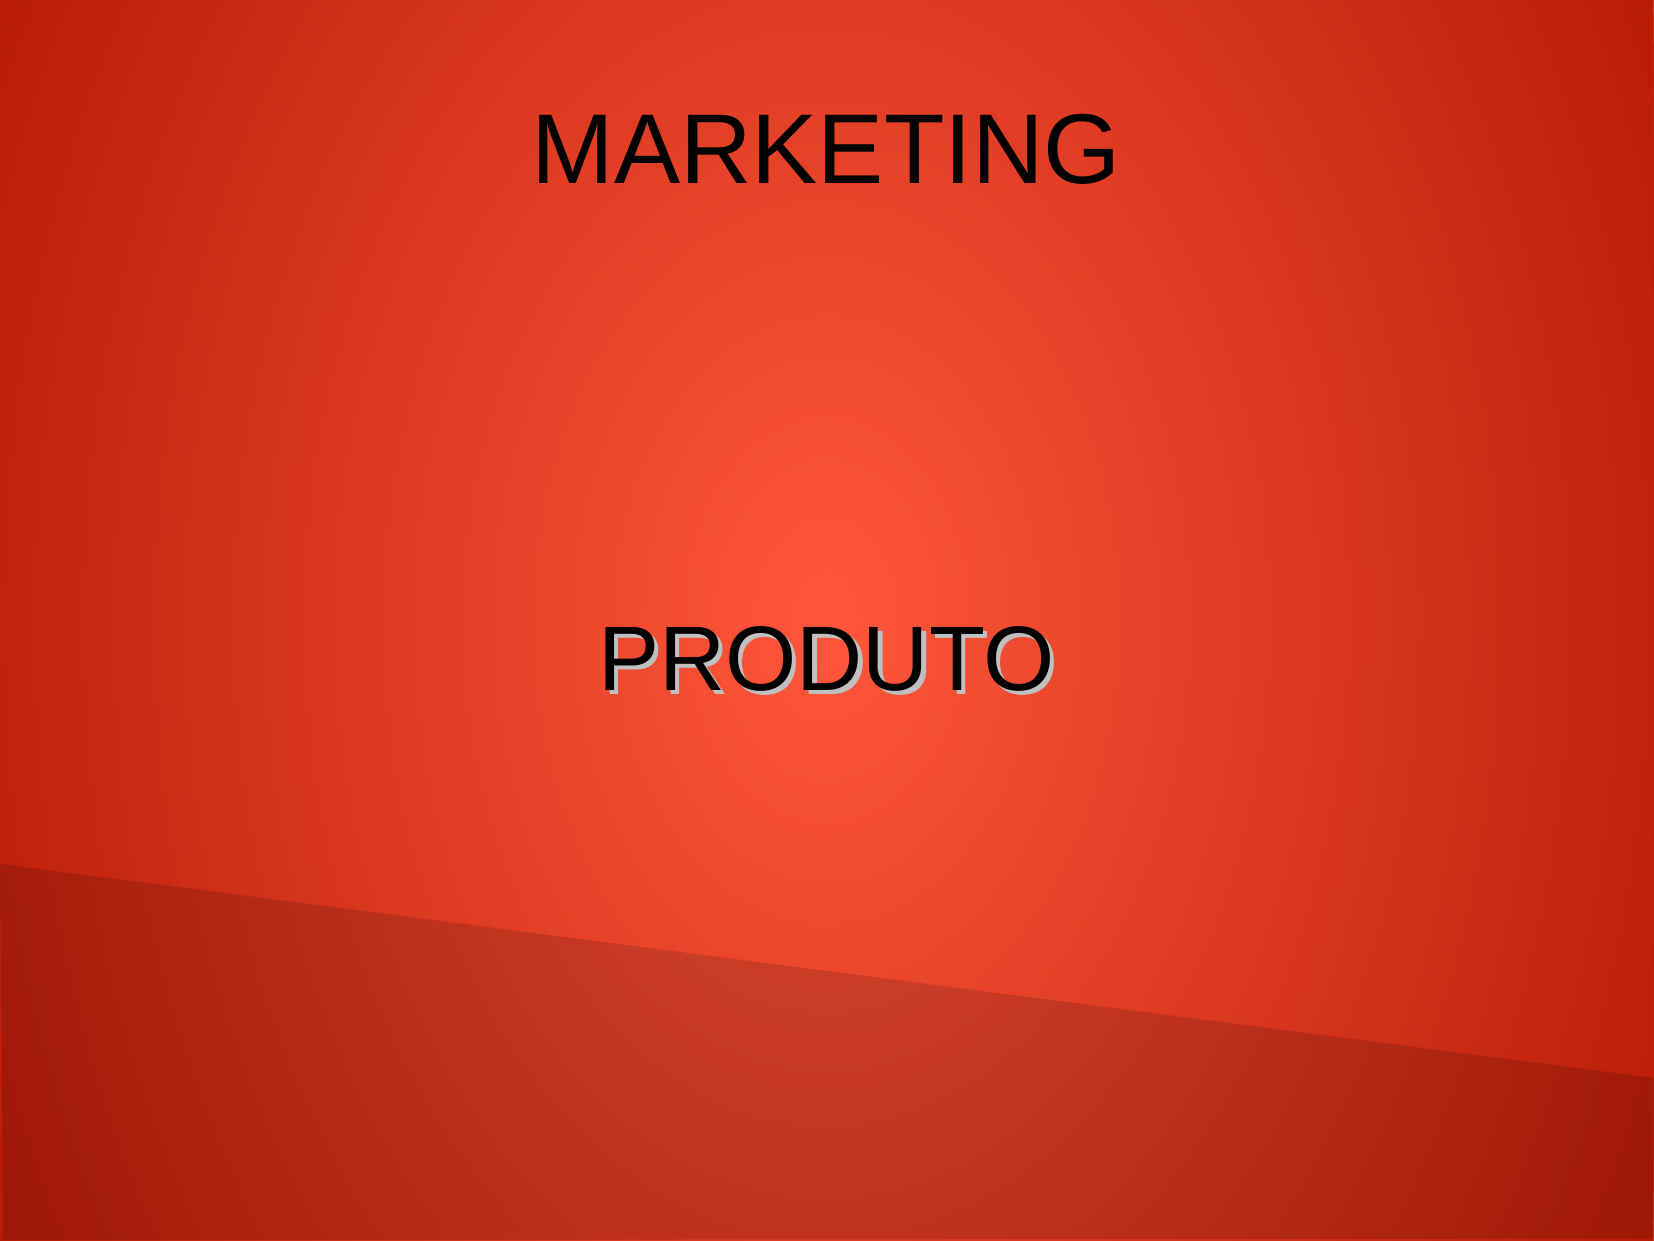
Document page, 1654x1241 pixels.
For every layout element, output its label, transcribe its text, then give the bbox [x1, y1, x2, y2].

subtitle PRODUTO [82, 299, 1571, 1019]
title MARKETING [82, 47, 1571, 252]
